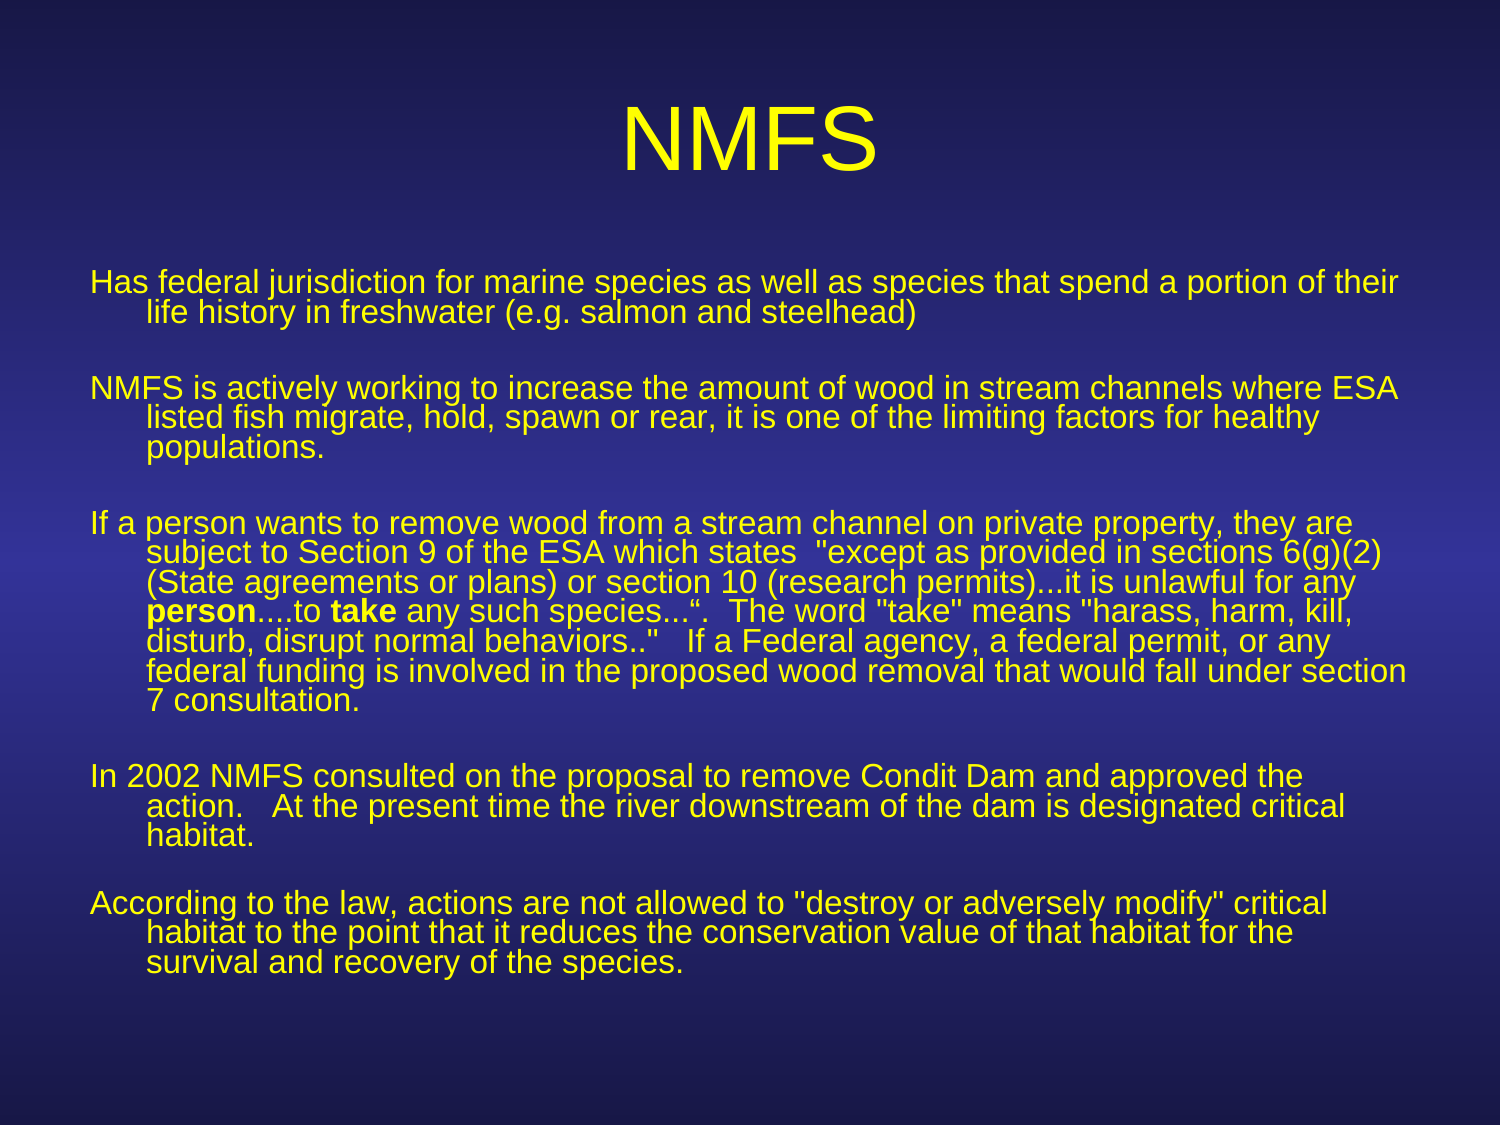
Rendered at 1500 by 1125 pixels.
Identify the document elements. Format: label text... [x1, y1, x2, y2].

list Has federal jurisdiction for marine species as well as species that spend a portion of their life history in freshwater (e.g. salmon and steelhead) NMFS is actively working to increase the amount of wood in stream channels where ESA listed fish migrate, hold, spawn or rear, it is one of the limiting factors for healthy populations. If a person wants to remove wood from a stream channel on private property, they are subject to Section 9 of the ESA which states "except as provided in sections 6(g)(2) (State agreements or plans) or section 10 (research permits)...it is unlawful for any person....to take any such species...“. The word "take" means "harass, harm, kill, disturb, disrupt normal behaviors.." If a Federal agency, a federal permit, or any federal funding is involved in the proposed wood removal that would fall under section 7 consultation. In 2002 NMFS consulted on the proposal to remove Condit Dam and approved the action. At the present time the river downstream of the dam is designated critical habitat. According to the law, actions are not allowed to "destroy or adversely modify" critical habitat to the point that it reduces the conservation value of that habitat for the survival and recovery of the species. [75, 262, 1426, 1070]
title NMFS [75, 45, 1426, 233]
